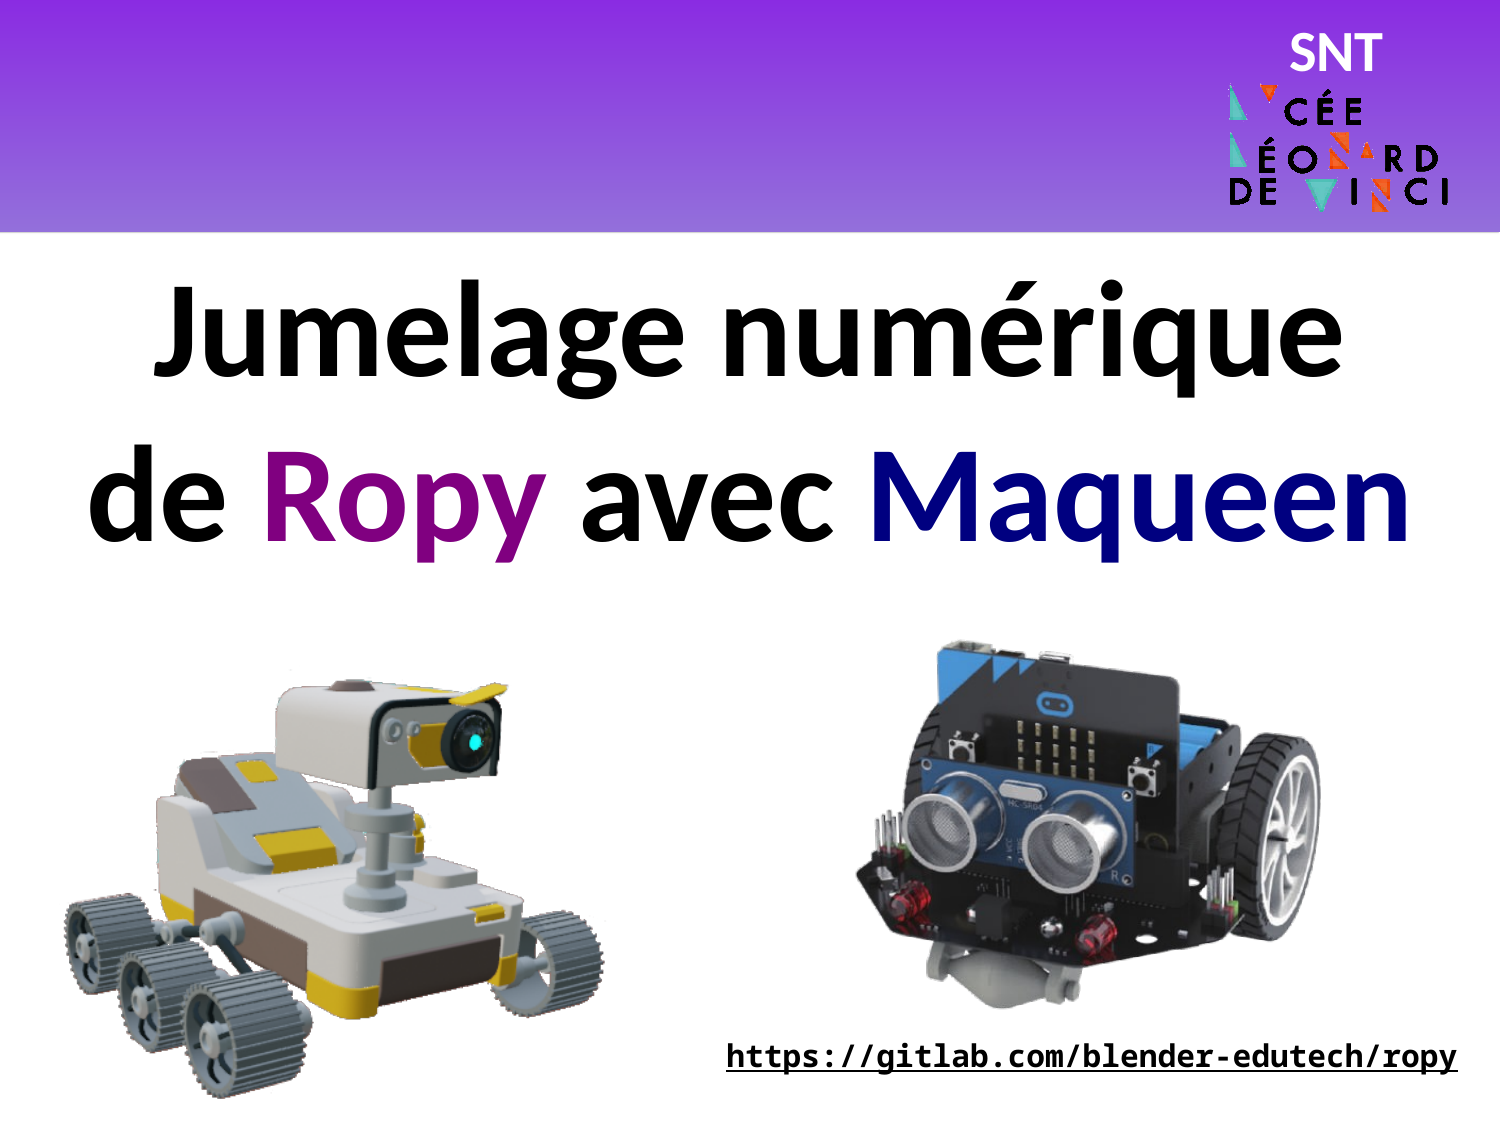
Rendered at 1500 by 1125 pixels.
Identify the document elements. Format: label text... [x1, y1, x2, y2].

text_box [0, 0, 1500, 232]
picture [48, 665, 615, 1120]
picture [1224, 78, 1450, 215]
text_box SNT [1226, 6, 1447, 78]
picture [835, 631, 1349, 1032]
text_box https://gitlab.com/blender-edutech/ropy [704, 1032, 1473, 1079]
subtitle Jumelage numérique de Ropy avec Maqueen [0, 232, 1500, 548]
